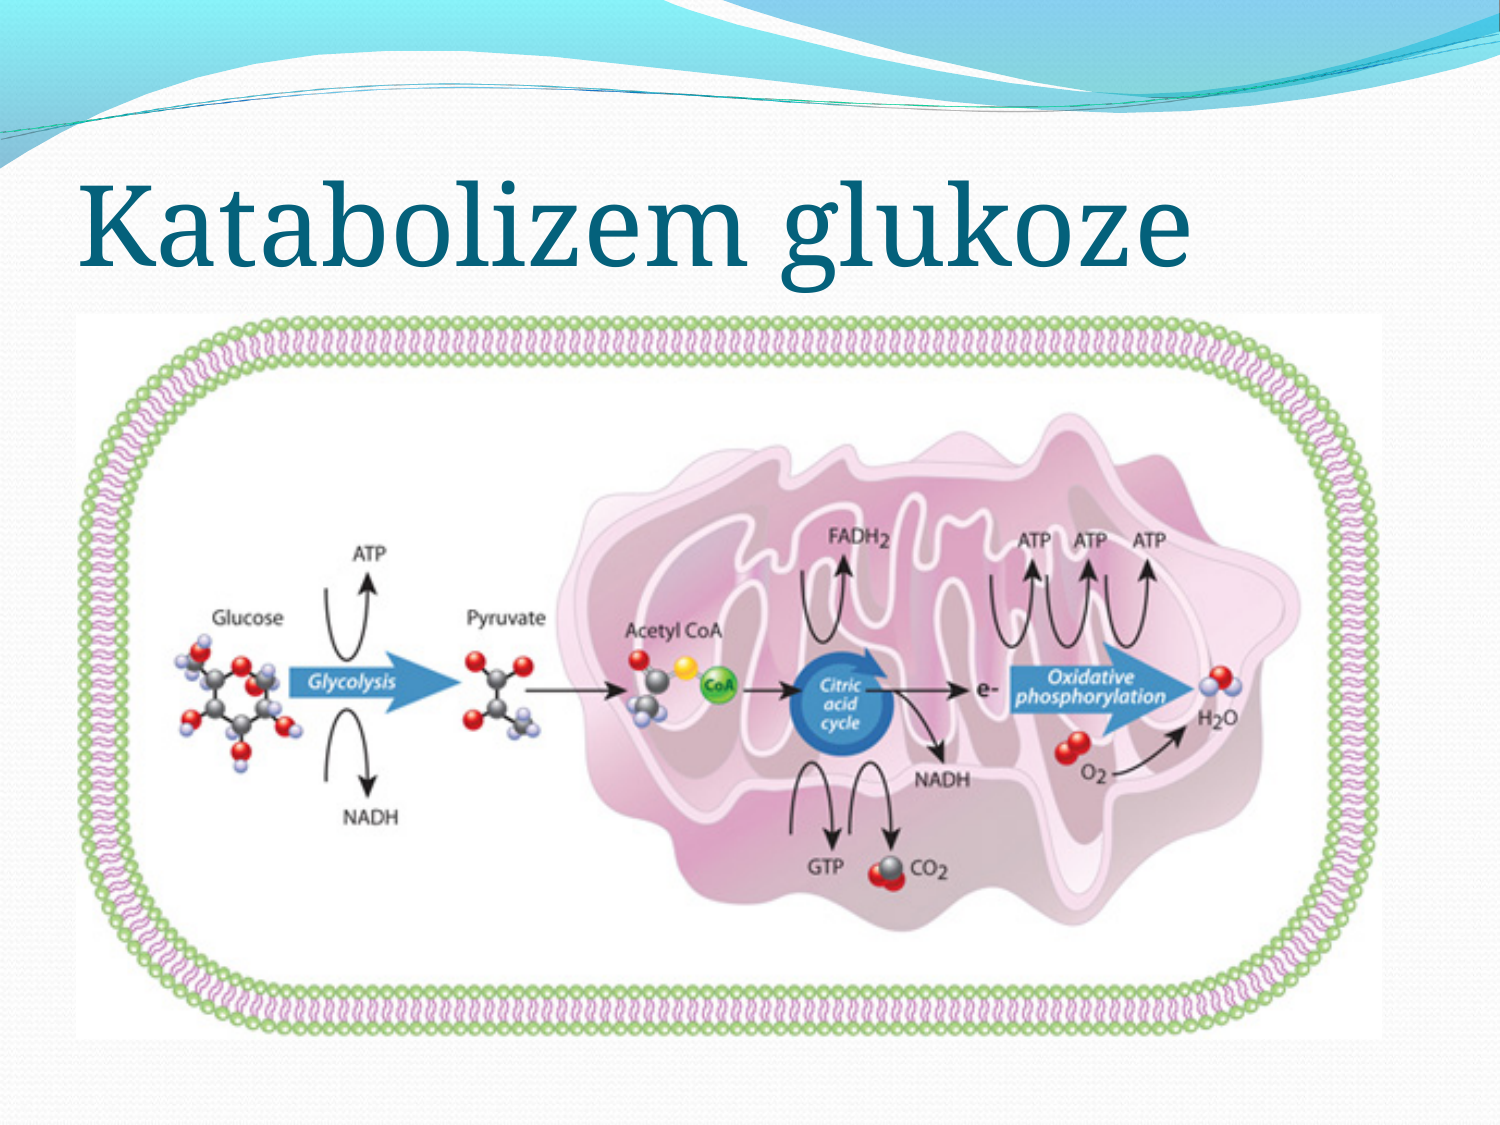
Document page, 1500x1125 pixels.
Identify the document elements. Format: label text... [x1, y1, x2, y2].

picture [0, 0, 1500, 1125]
title Katabolizem glukoze [76, 101, 1427, 290]
